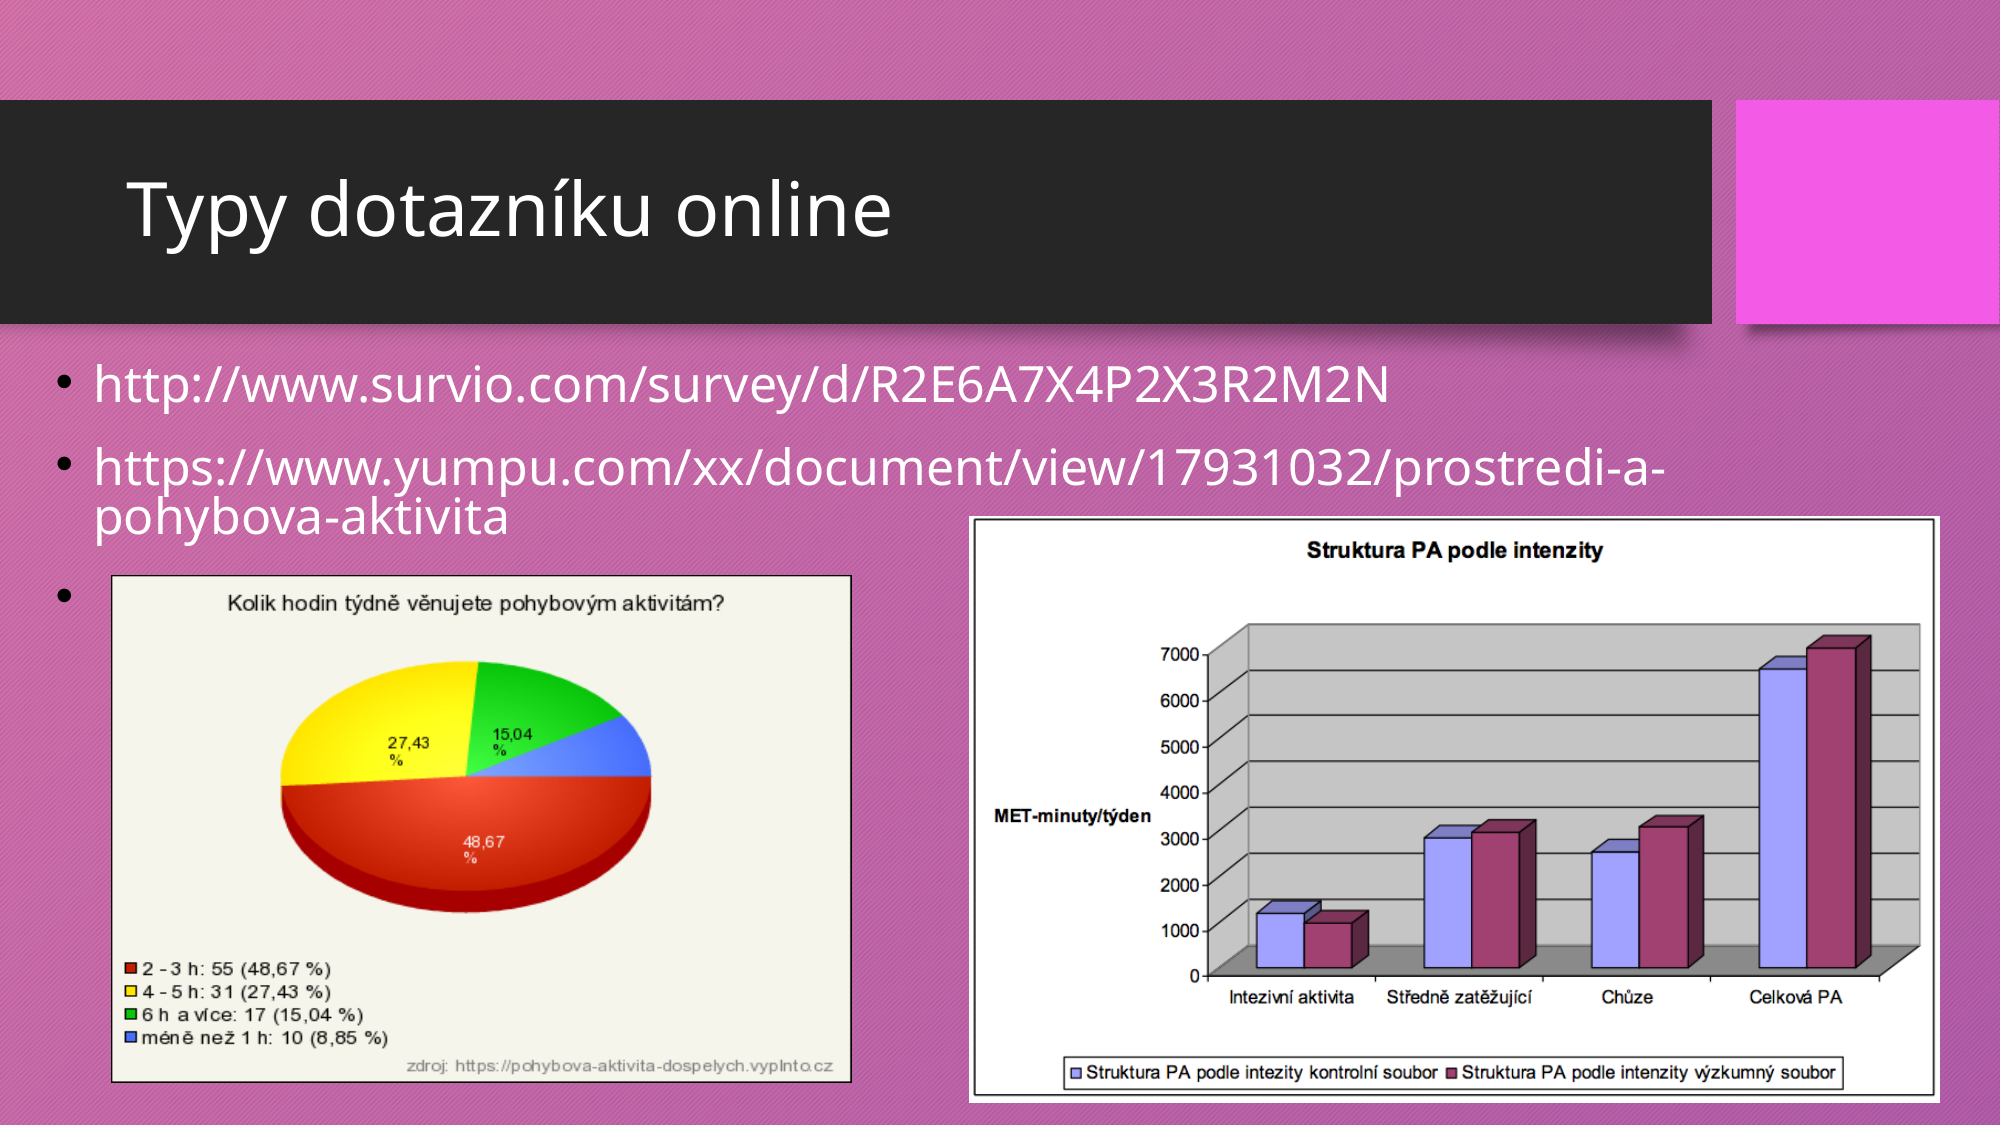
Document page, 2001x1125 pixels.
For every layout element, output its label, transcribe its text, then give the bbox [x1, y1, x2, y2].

picture [969, 516, 1940, 1104]
title Typy dotazníku online [111, 123, 1689, 301]
picture [111, 575, 852, 1083]
list http://www.survio.com/survey/d/R2E6A7X4P2X3R2M2N https://www.yumpu.com/xx/document/view/17931032/prostredi-a-pohybova-aktivita [40, 346, 1689, 974]
